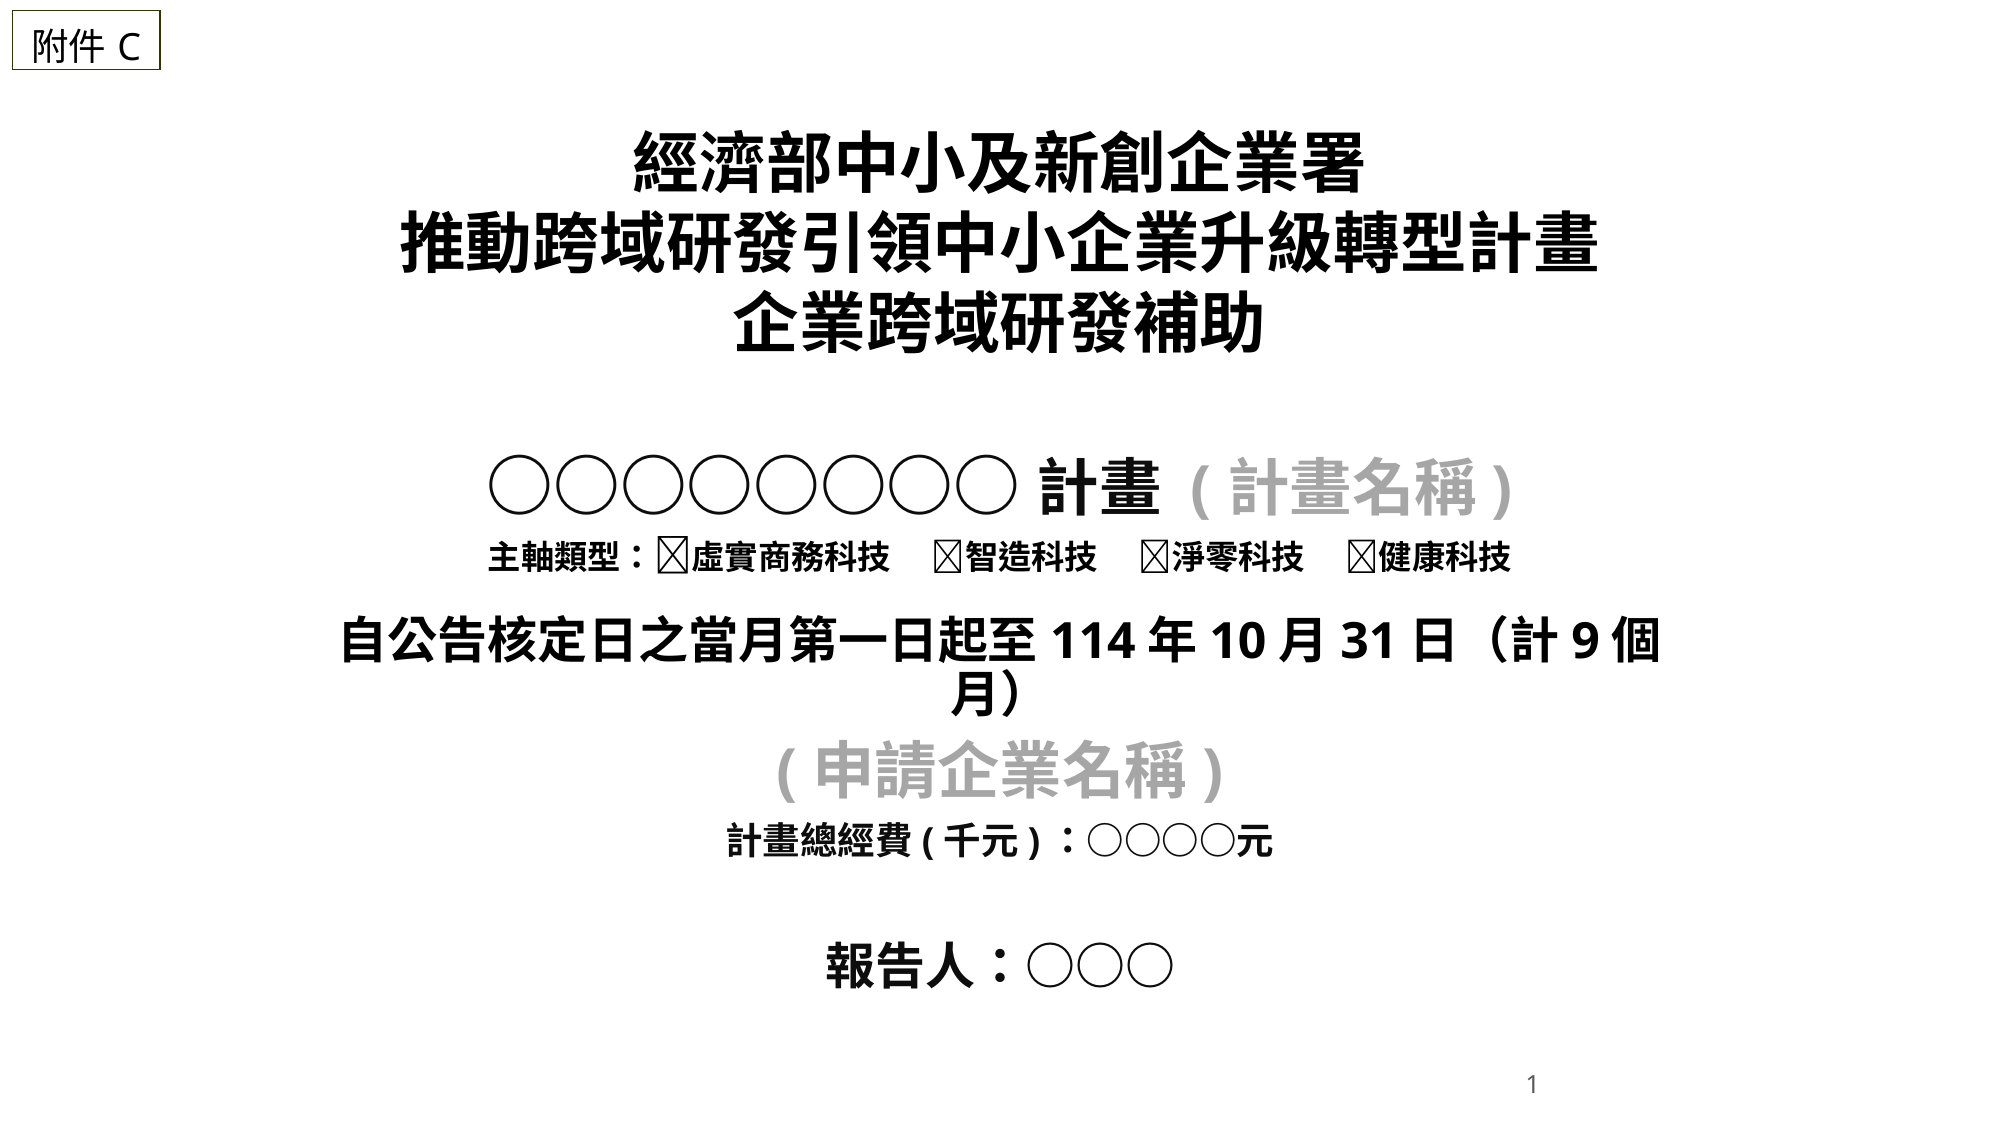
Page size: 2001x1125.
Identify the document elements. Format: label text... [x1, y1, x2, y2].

text_box 經濟部中小及新創企業署 推動跨域研發引領中小企業升級轉型計畫 企業跨域研發補助 [332, 105, 1668, 445]
text_box 附件C [12, 10, 161, 70]
text_box ○○○○○○○○計畫 (計畫名稱) 主軸類型：虛實商務科技 智造科技 淨零科技 健康科技 自公告核定日之當月第一日起至114年10月31日（計9個月） (申請企業名稱) 計畫總經費(千元)：○○○○元 報告人：○○○ [297, 445, 1703, 933]
text_box 1 [1510, 1061, 1961, 1097]
